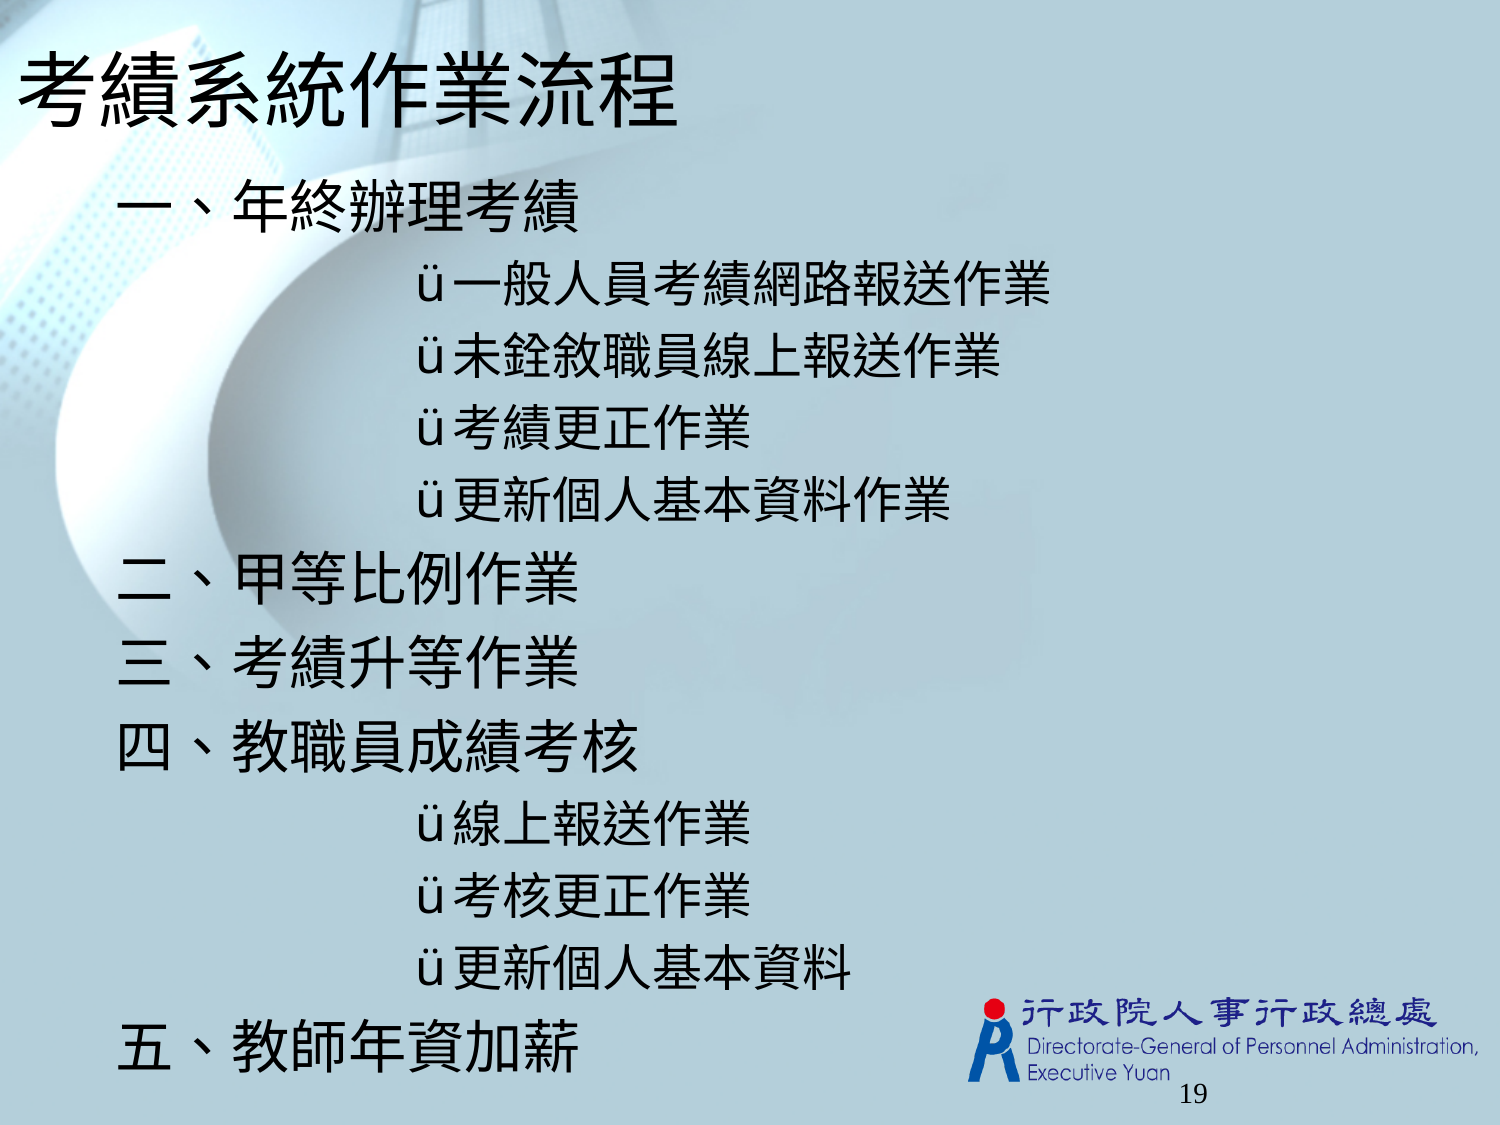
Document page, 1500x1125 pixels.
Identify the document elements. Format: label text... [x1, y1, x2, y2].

text_box [1163, 1066, 1477, 1125]
text_box 一、年終辦理考績 一般人員考績網路報送作業 未銓敘職員線上報送作業 考績更正作業 更新個人基本資料作業 二、甲等比例作業 三、考績升等作業 四、教職員成績考核 線上報送作業 考核更正作業 更新個人基本資料 五、教師年資加薪 [100, 149, 1471, 1094]
title 考績系統作業流程 [0, 31, 1438, 144]
